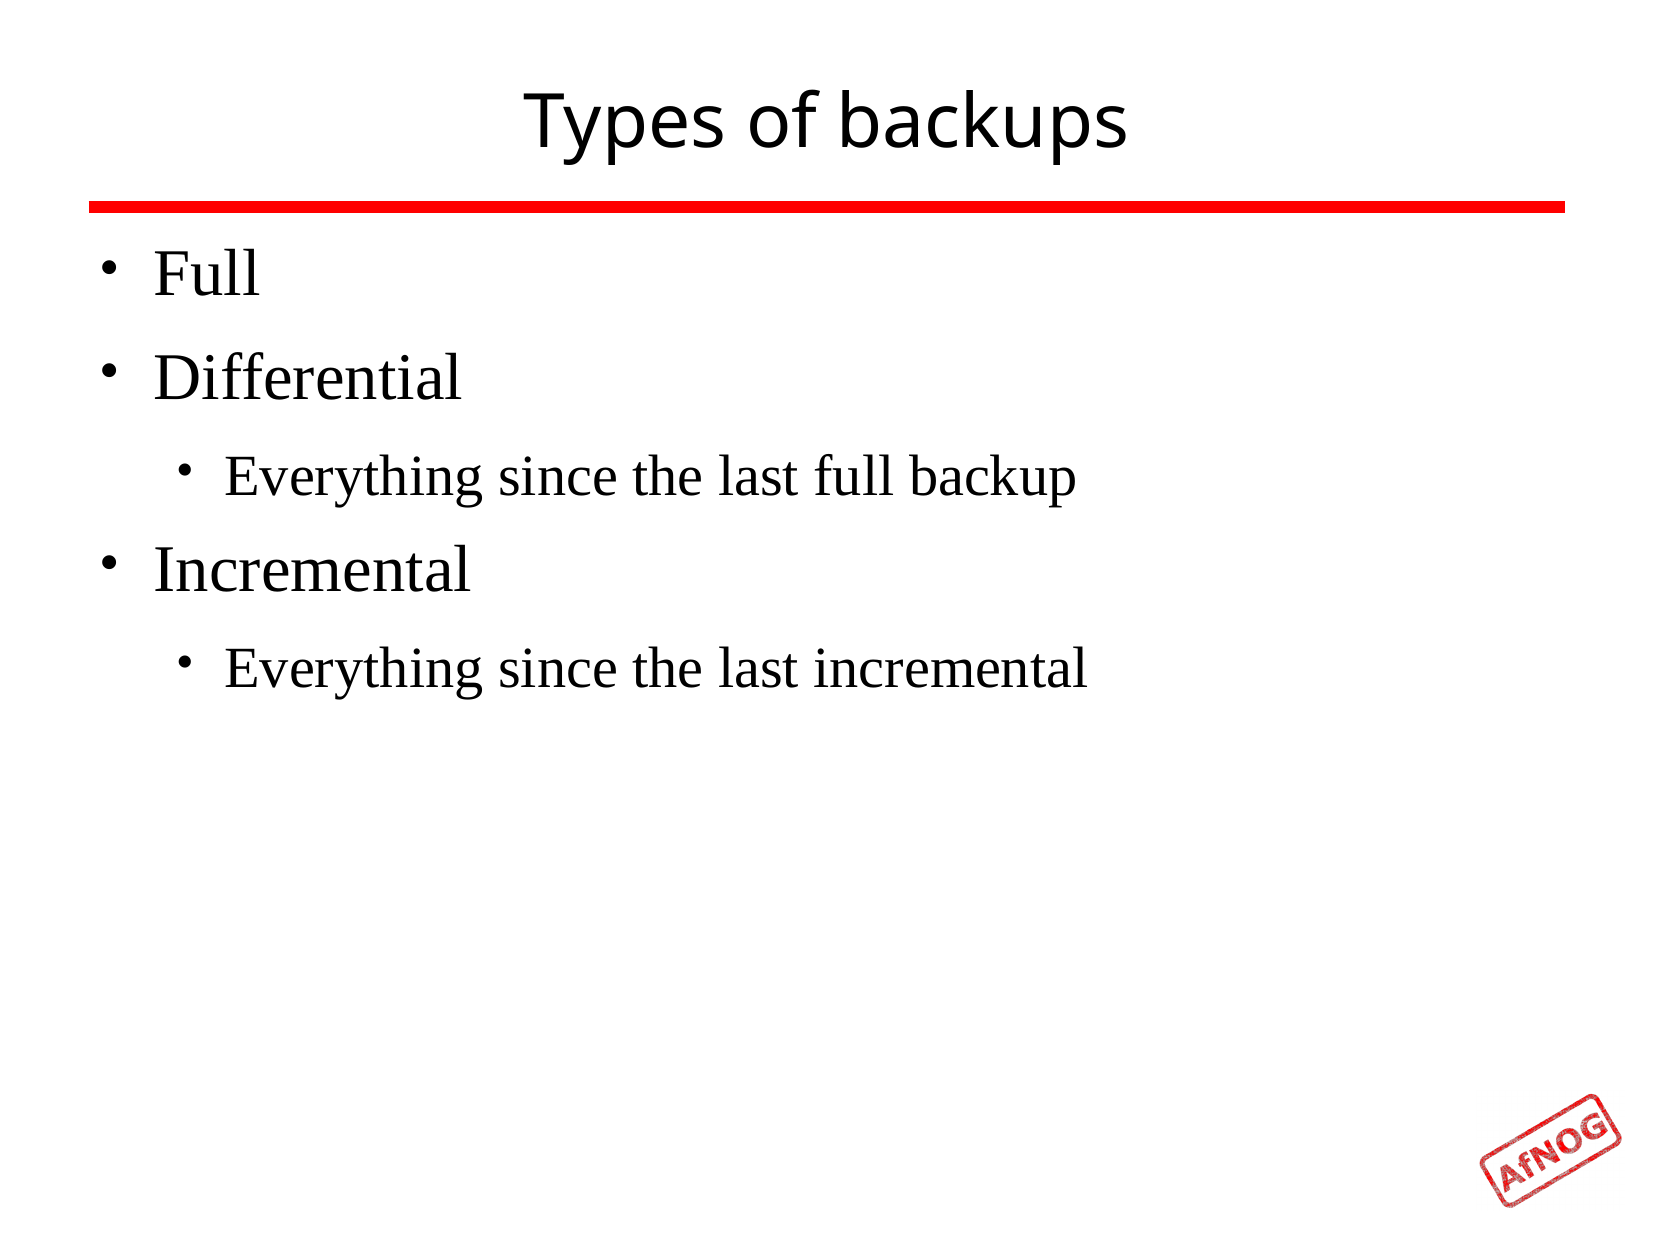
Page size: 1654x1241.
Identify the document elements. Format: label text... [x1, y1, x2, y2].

picture [1476, 1090, 1625, 1211]
title Types of backups [88, 29, 1565, 207]
list Full Differential Everything since the last full backup Incremental Everything since the last incremental [82, 236, 1571, 1123]
